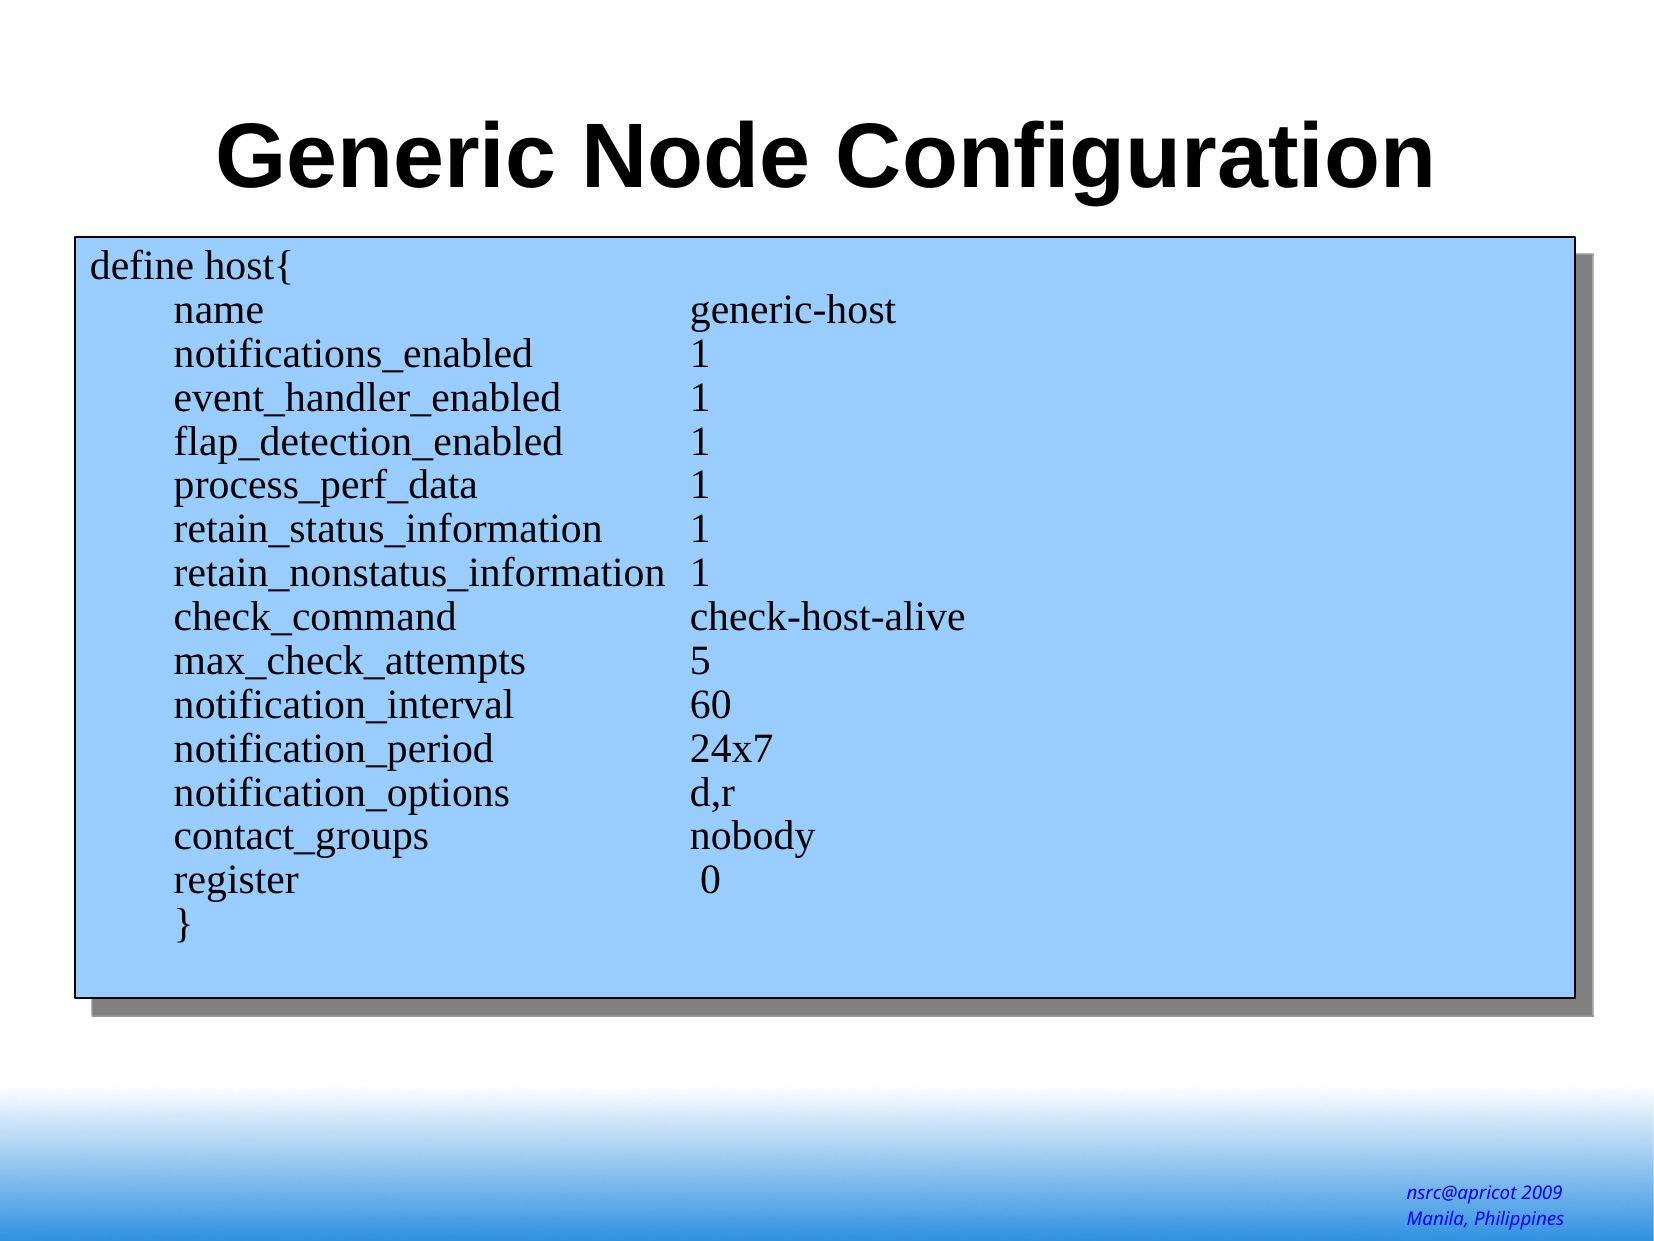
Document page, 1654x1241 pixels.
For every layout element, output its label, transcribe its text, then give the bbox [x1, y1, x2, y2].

picture [0, 1083, 1654, 1241]
title Generic Node Configuration [82, 38, 1571, 237]
text_box define host{ name generic-host notifications_enabled 1 event_handler_enabled 1 flap_detection_enabled 1 process_perf_data 1 retain_status_information 1 retain_nonstatus_information 1 check_command check-host-alive max_check_attempts 5 notification_interval 60 notification_period 24x7 notification_options d,r contact_groups nobody register 0 } [75, 237, 1576, 998]
